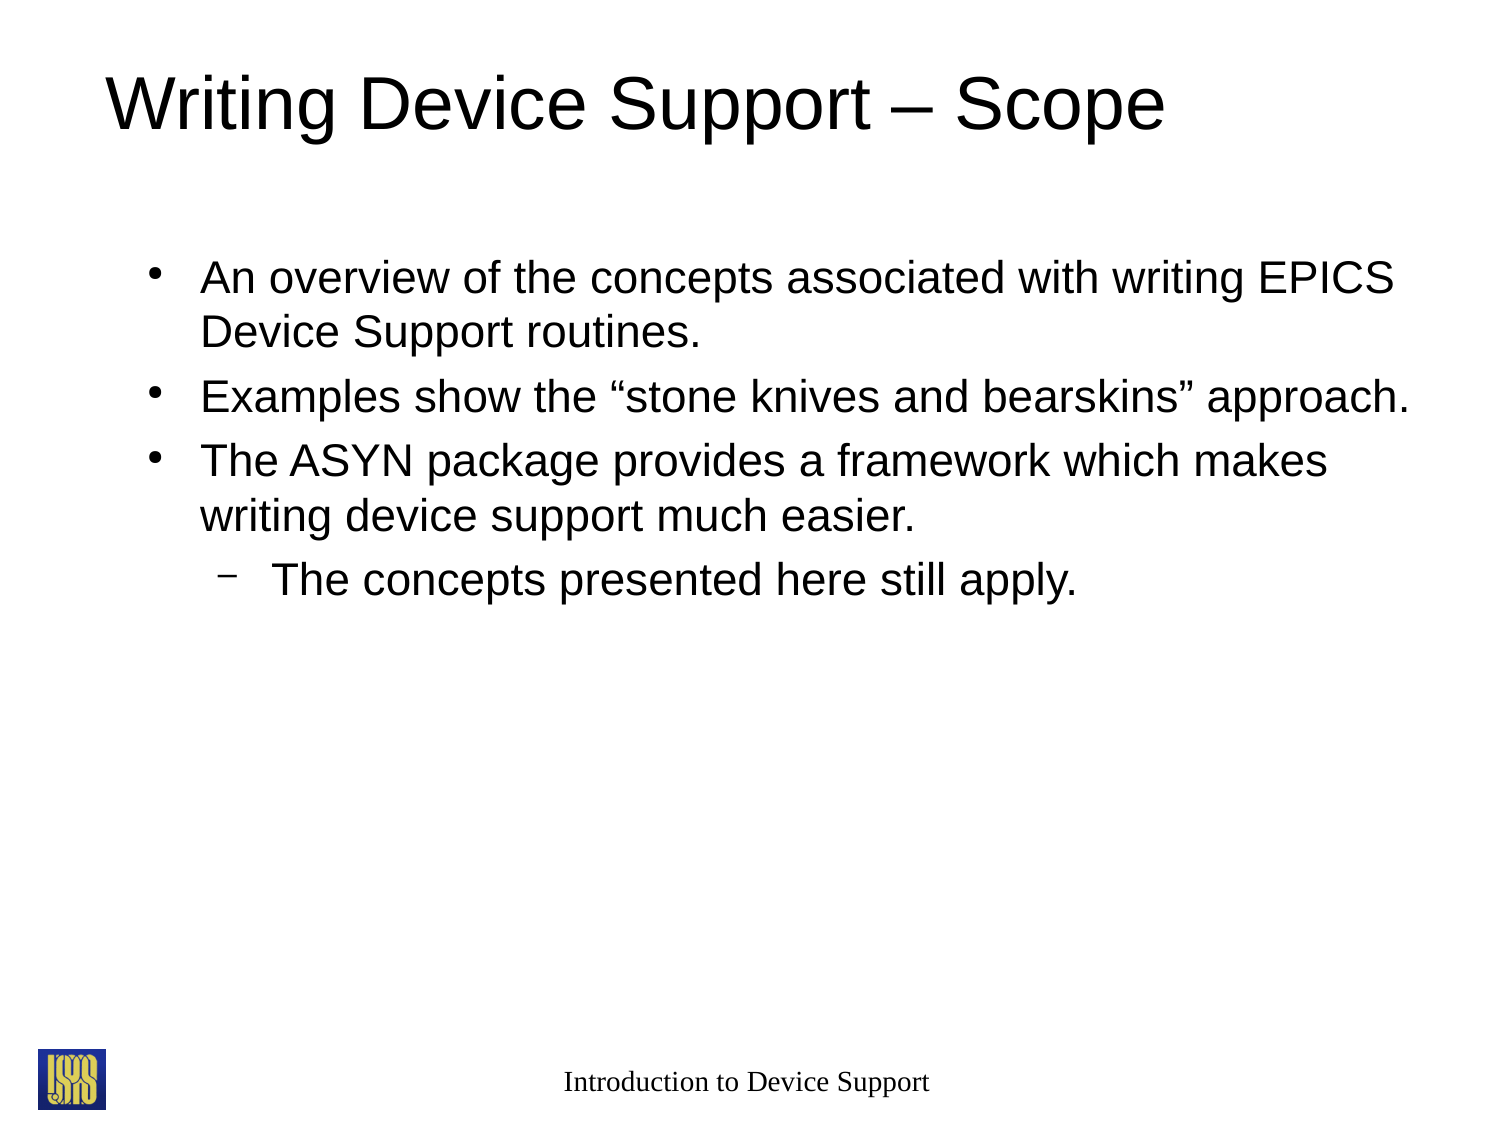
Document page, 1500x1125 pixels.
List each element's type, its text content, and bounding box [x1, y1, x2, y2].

title Writing Device Support – Scope [55, 54, 1361, 152]
picture [38, 1049, 106, 1110]
list An overview of the concepts associated with writing EPICS Device Support routines. Examples show the “stone knives and bearskins” approach. The ASYN package provides a framework which makes writing device support much easier. The concepts presented here still apply. [114, 239, 1459, 613]
